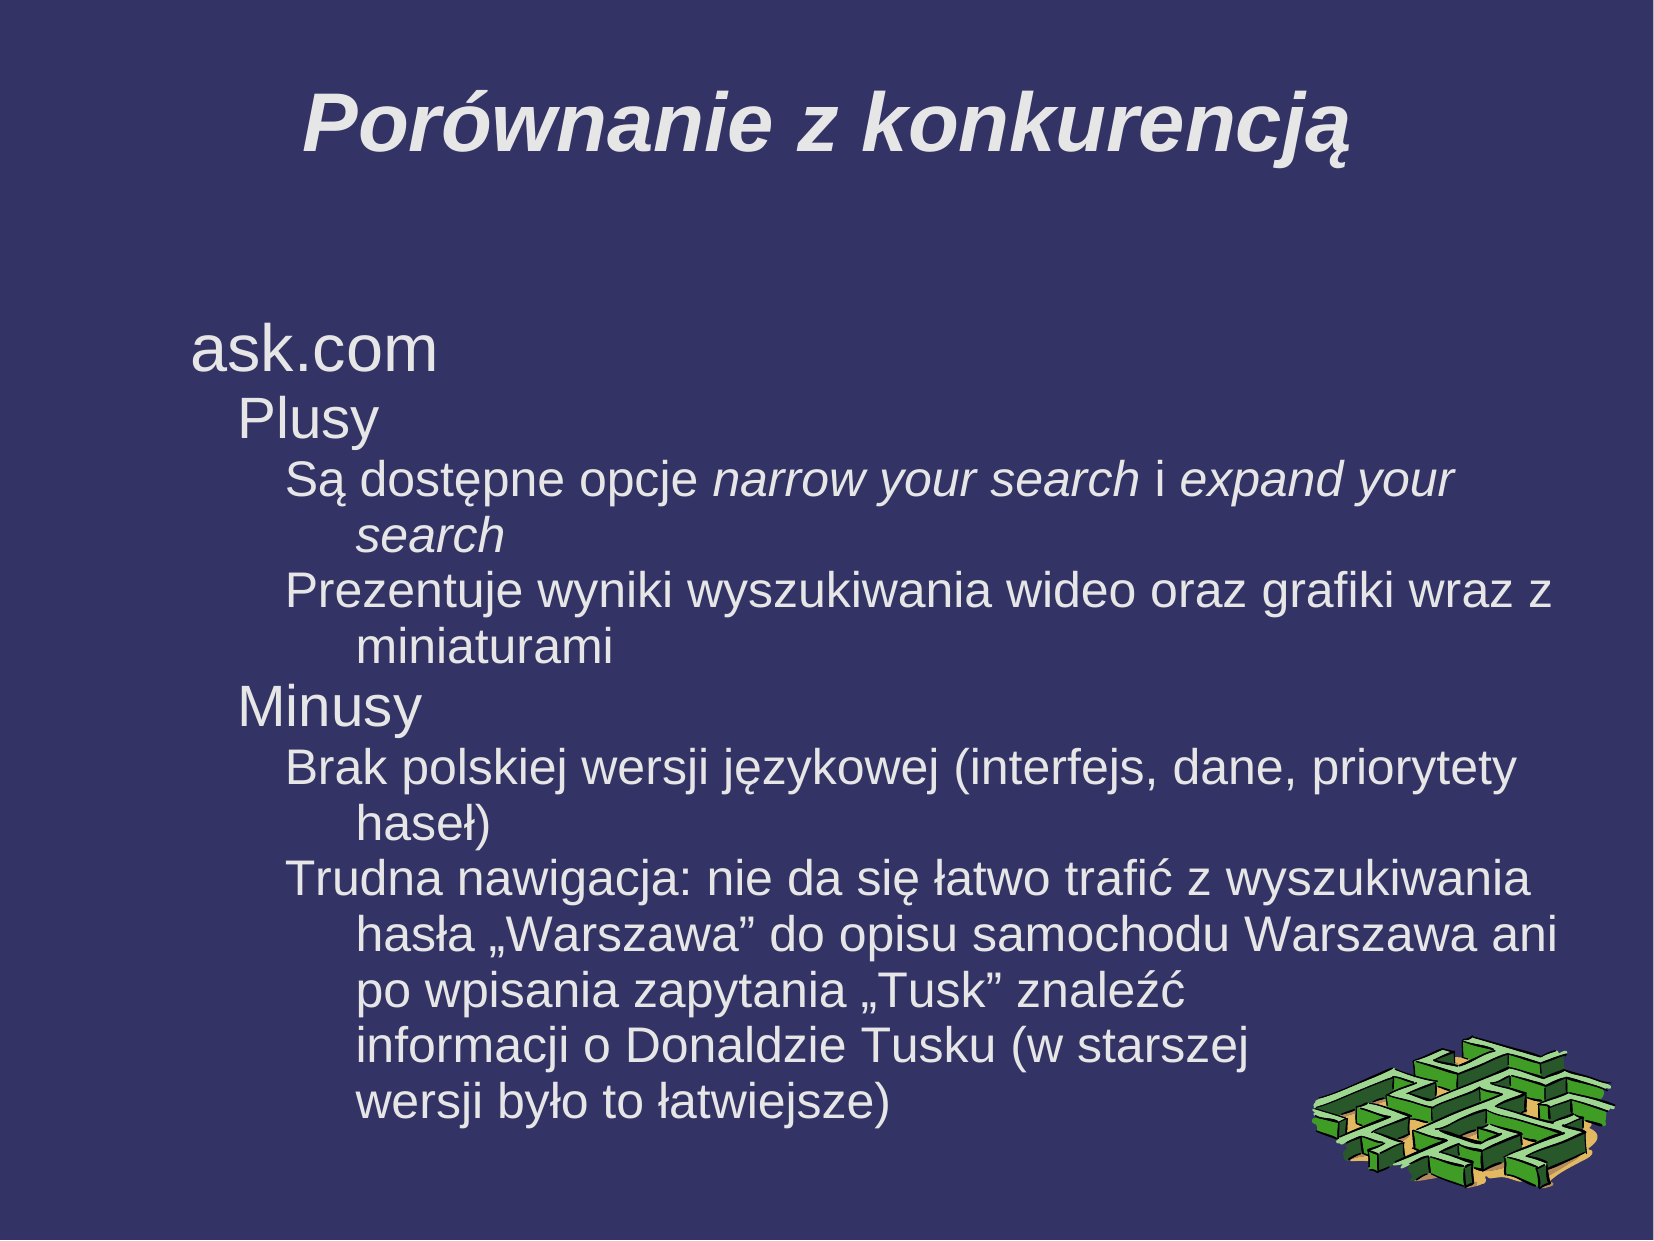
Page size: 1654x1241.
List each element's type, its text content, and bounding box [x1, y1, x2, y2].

list ask.com Plusy Są dostępne opcje narrow your search i expand your search Prezentuje wyniki wyszukiwania wideo oraz grafiki wraz z miniaturami Minusy Brak polskiej wersji językowej (interfejs, dane, priorytety haseł) Trudna nawigacja: nie da się łatwo trafić z wyszukiwania hasła „Warszawa” do opisu samochodu Warszawa ani po wpisania zapytania „Tusk” znaleźć informacji o Donaldzie Tusku (w starszej wersji było to łatwiejsze) [178, 311, 1570, 1130]
title Porównanie z konkurencją [121, 19, 1534, 227]
